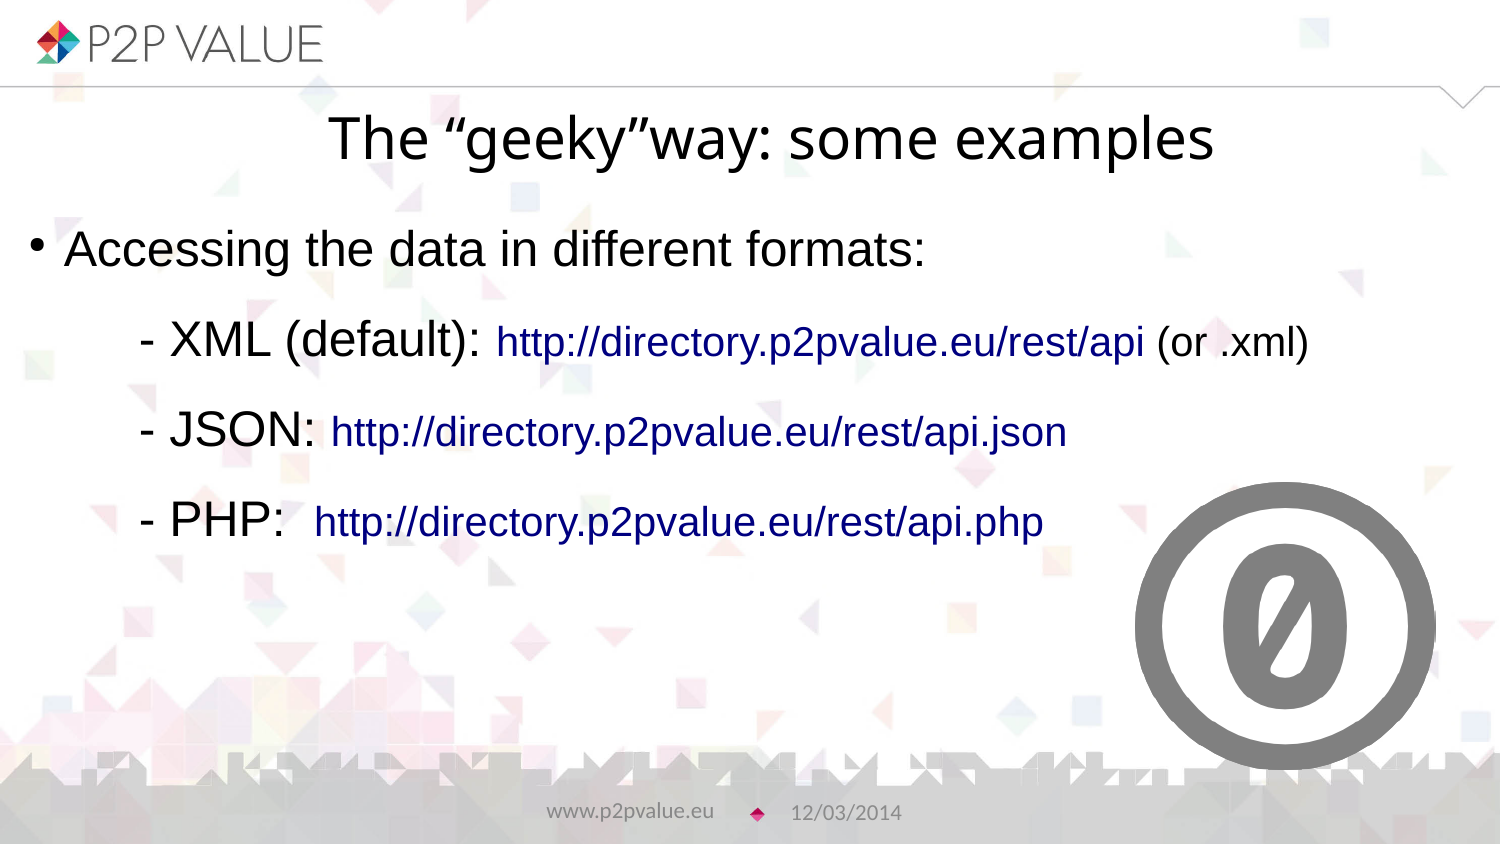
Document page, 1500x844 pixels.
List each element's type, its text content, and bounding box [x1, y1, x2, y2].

subtitle Accessing the data in different formats: - XML (default): http://directory.p2pvalue.eu/rest/api (or .xml) - JSON: http://directory.p2pvalue.eu/rest/api.json - PHP: http://directory.p2pvalue.eu/rest/api.php [15, 180, 1496, 736]
slide_number 12/03/2014 [777, 788, 1470, 834]
text_box www.p2pvalue.eu [540, 789, 759, 829]
title The “geeky”way: some examples [105, 92, 1441, 180]
picture [0, 0, 1500, 844]
